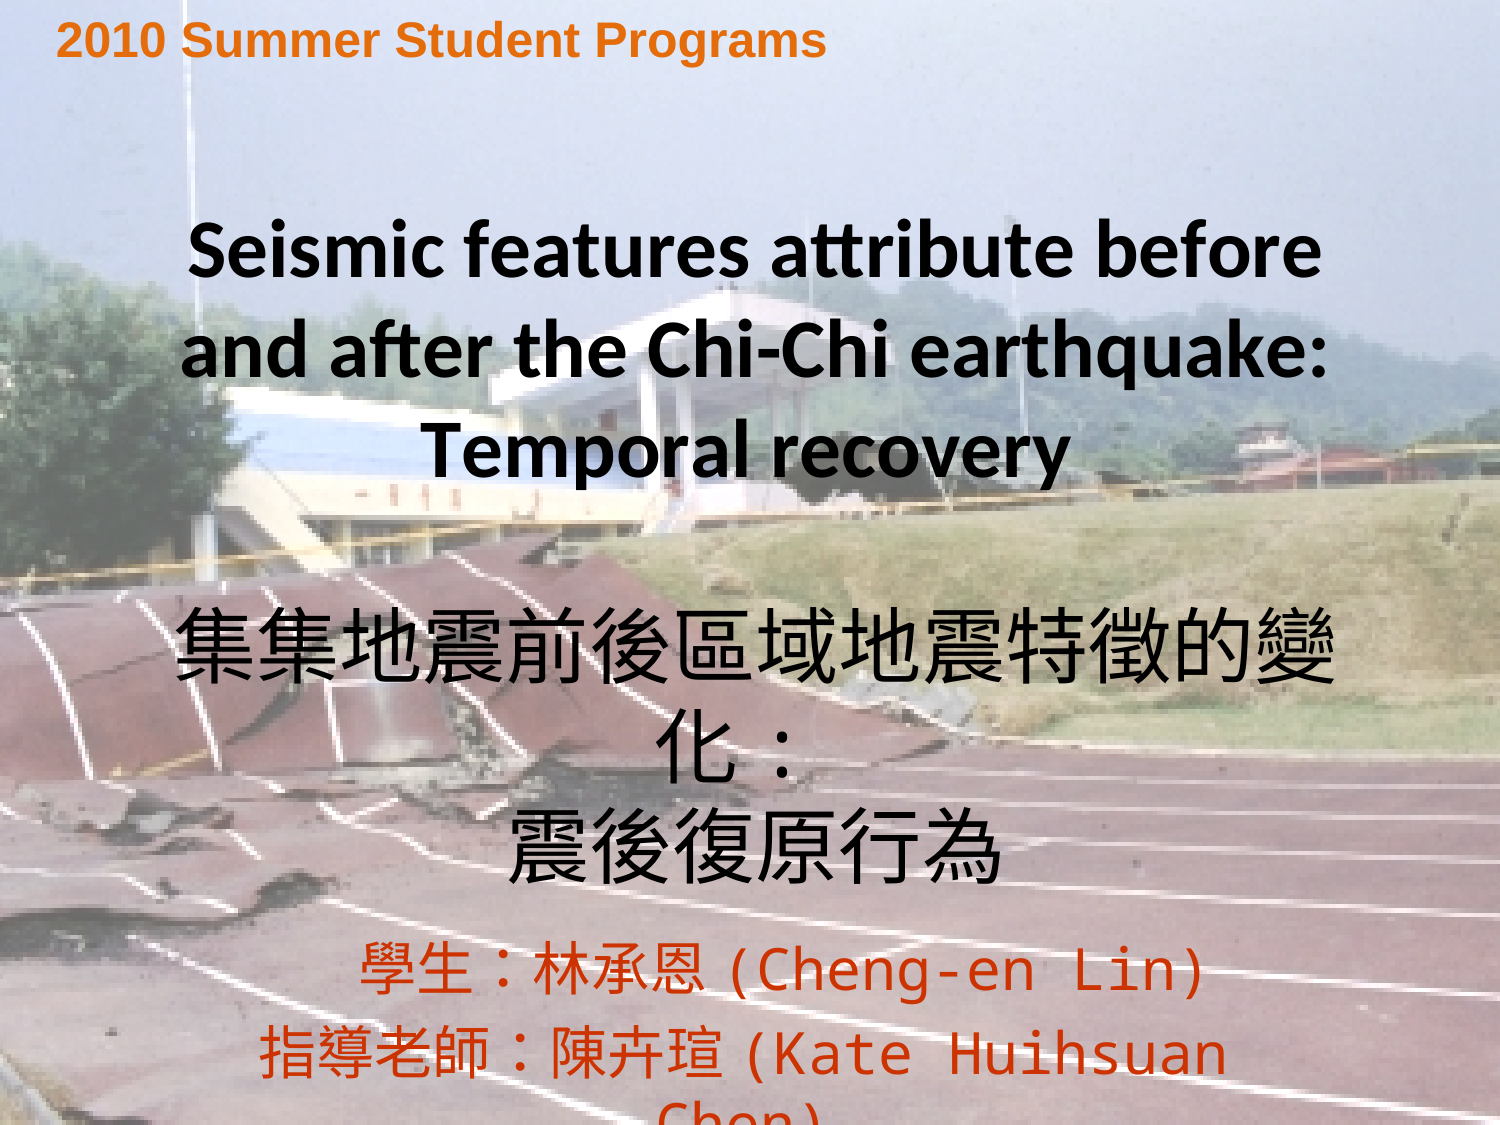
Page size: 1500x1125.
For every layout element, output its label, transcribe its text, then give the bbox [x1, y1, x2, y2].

picture [734, 1117, 751, 1125]
picture [770, 1117, 785, 1125]
text_box 集集地震前後區域地震特徵的變化: 震後復原行為 [100, 586, 1412, 902]
title Seismic features attribute before and after the Chi-Chi earthquake: Temporal recovery [100, 196, 1412, 492]
picture [0, 0, 1500, 1125]
picture [700, 1117, 715, 1125]
text_box 2010 Summer Student Programs [41, 0, 928, 76]
text_box 學生：林承恩(Cheng-en Lin) 指導老師：陳卉瑄(Kate Huihsuan Chen) [183, 924, 1304, 1094]
